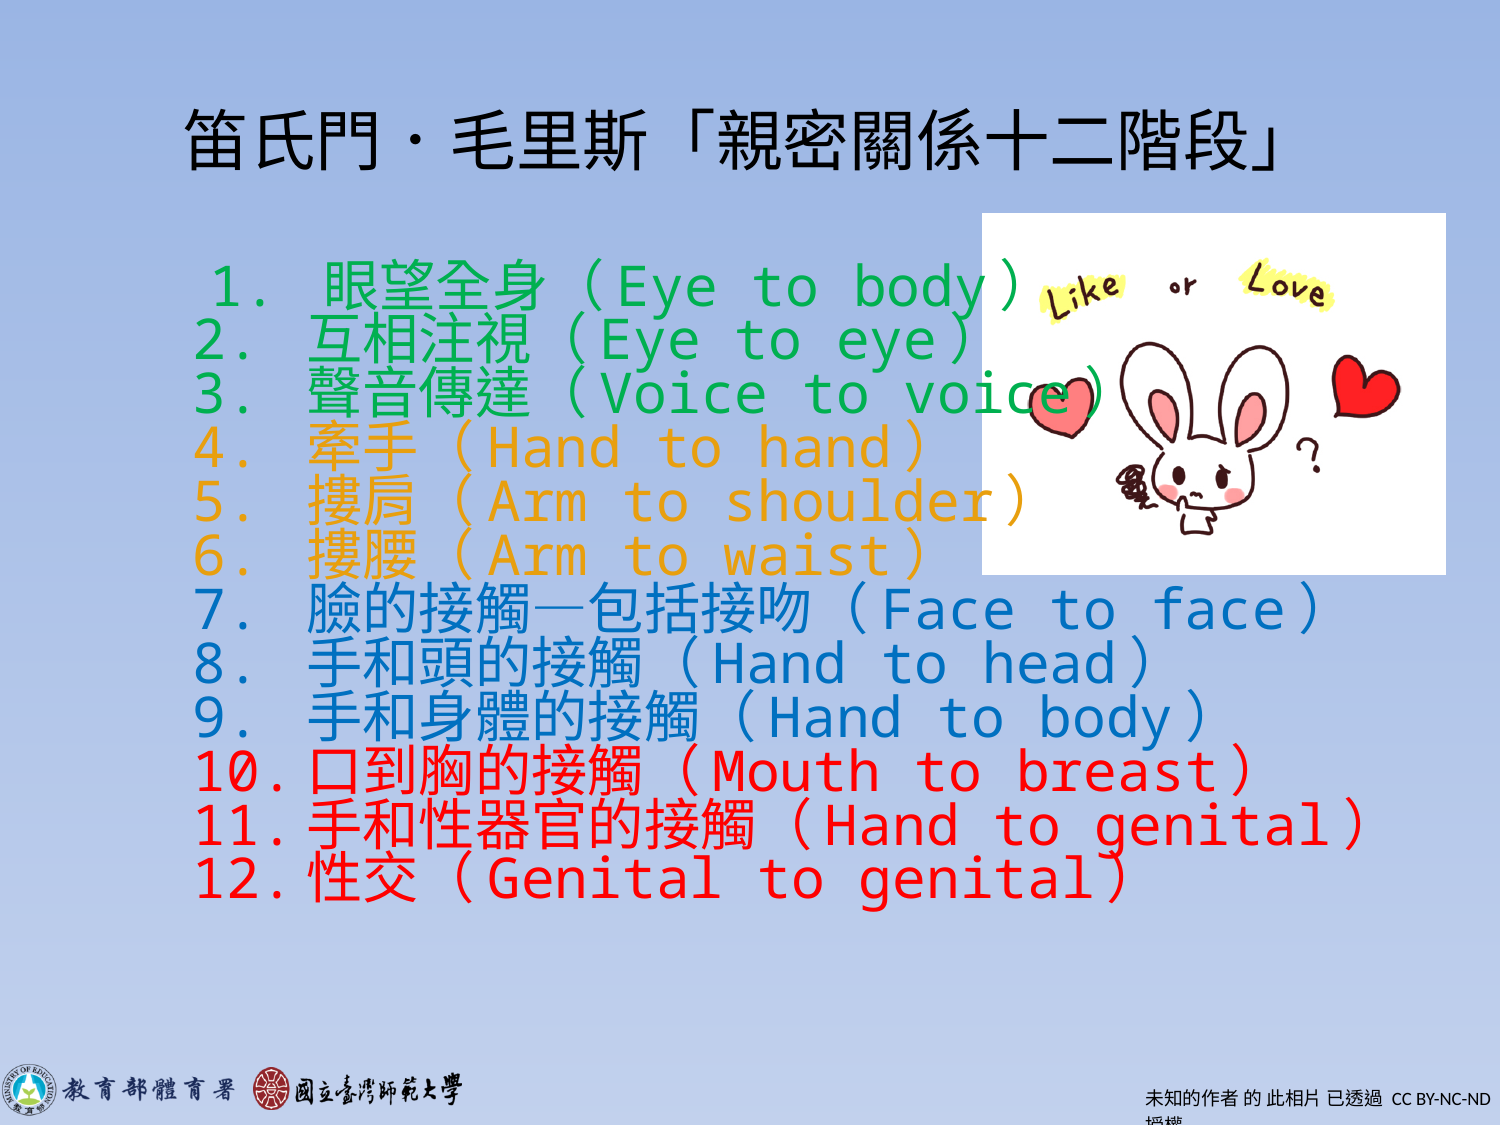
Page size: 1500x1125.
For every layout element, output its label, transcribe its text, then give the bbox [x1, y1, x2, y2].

picture [982, 213, 1446, 575]
text_box 未知的作者 的 此相片 已透過 CC BY-NC-ND 授權 [1130, 1079, 1500, 1125]
title 笛氏門．毛里斯「親密關係十二階段」 [75, 45, 1426, 233]
list 1. 眼望全身（Eye to body） 2. 互相注視（Eye to eye） 3. 聲音傳達（Voice to voice） 4. 牽手（Hand to hand） 5. 摟肩（Arm to shoulder） 6. 摟腰（Arm to waist） 7. 臉的接觸—包括接吻（Face to face） 8. 手和頭的接觸（Hand to head） 9. 手和身體的接觸（Hand to body） 10.口到胸的接觸（Mouth to breast） 11.手和性器官的接觸（Hand to genital） 12.性交（Genital to genital） [76, 255, 1427, 998]
